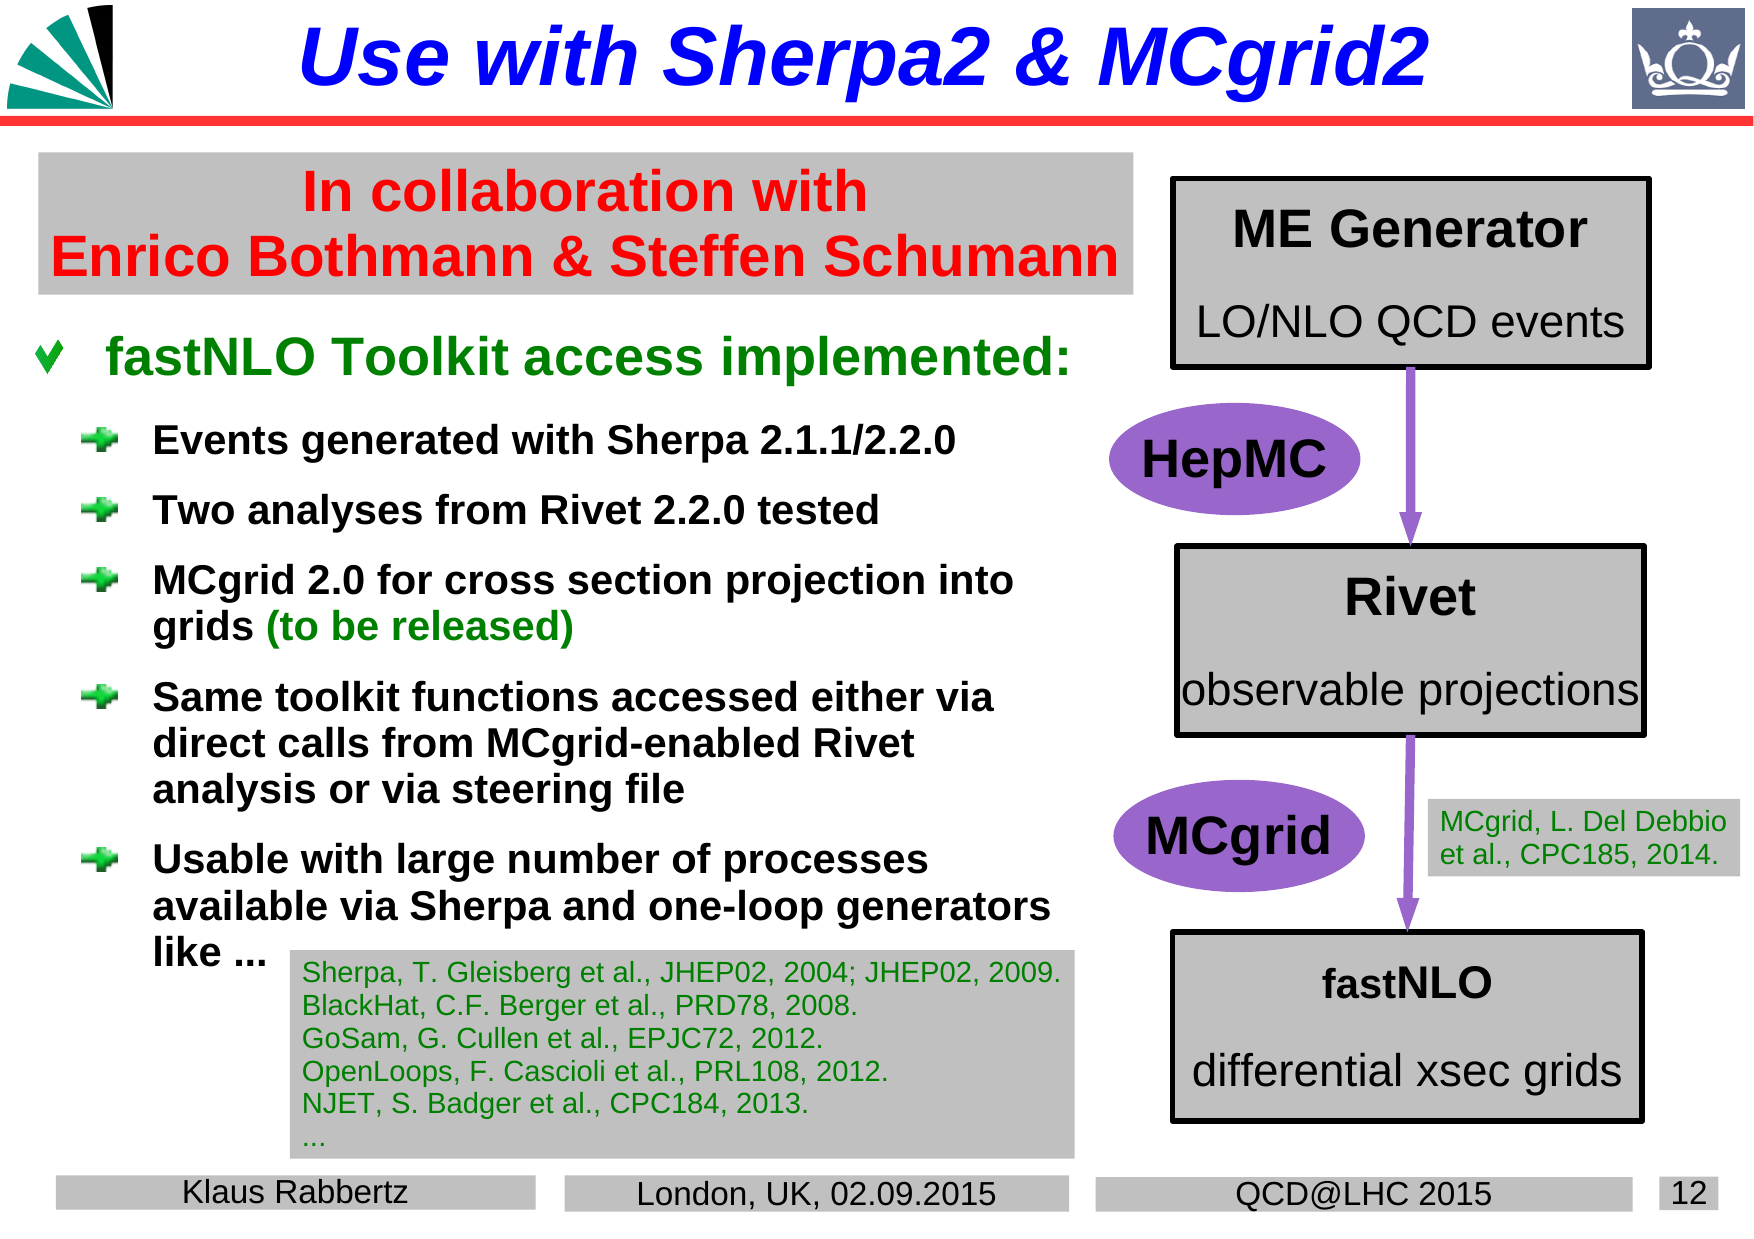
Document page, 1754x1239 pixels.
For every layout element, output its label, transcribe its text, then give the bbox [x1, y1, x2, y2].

text_box fastNLO differential xsec grids [1172, 932, 1643, 1121]
list fastNLO Toolkit access implemented: Events generated with Sherpa 2.1.1/2.2.0 Two analyses from Rivet 2.2.0 tested MCgrid 2.0 for cross section projection into grids (to be released) Same toolkit functions accessed either via direct calls from MCgrid-enabled Rivet analysis or via steering file Usable with large number of processes available via Sherpa and one-loop generators like ... [22, 326, 1085, 982]
text_box In collaboration with Enrico Bothmann & Steffen Schumann [38, 152, 1134, 295]
text_box Rivet observable projections [1177, 546, 1645, 735]
title Use with Sherpa2 & MCgrid2 [123, 0, 1606, 114]
text_box ME Generator LO/NLO QCD events [1172, 178, 1649, 367]
text_box HepMC [1109, 402, 1361, 516]
picture [1632, 8, 1745, 109]
text_box Sherpa, T. Gleisberg et al., JHEP02, 2004; JHEP02, 2009. BlackHat, C.F. Berger et al., PRD78, 2008. GoSam, G. Cullen et al., EPJC72, 2012. OpenLoops, F. Cascioli et al., PRL108, 2012. NJET, S. Badger et al., CPC184, 2013. ... [289, 950, 1072, 1159]
text_box MCgrid [1113, 779, 1365, 893]
text_box MCgrid, L. Del Debbio et al., CPC185, 2014. [1427, 798, 1741, 877]
picture [7, 5, 113, 110]
